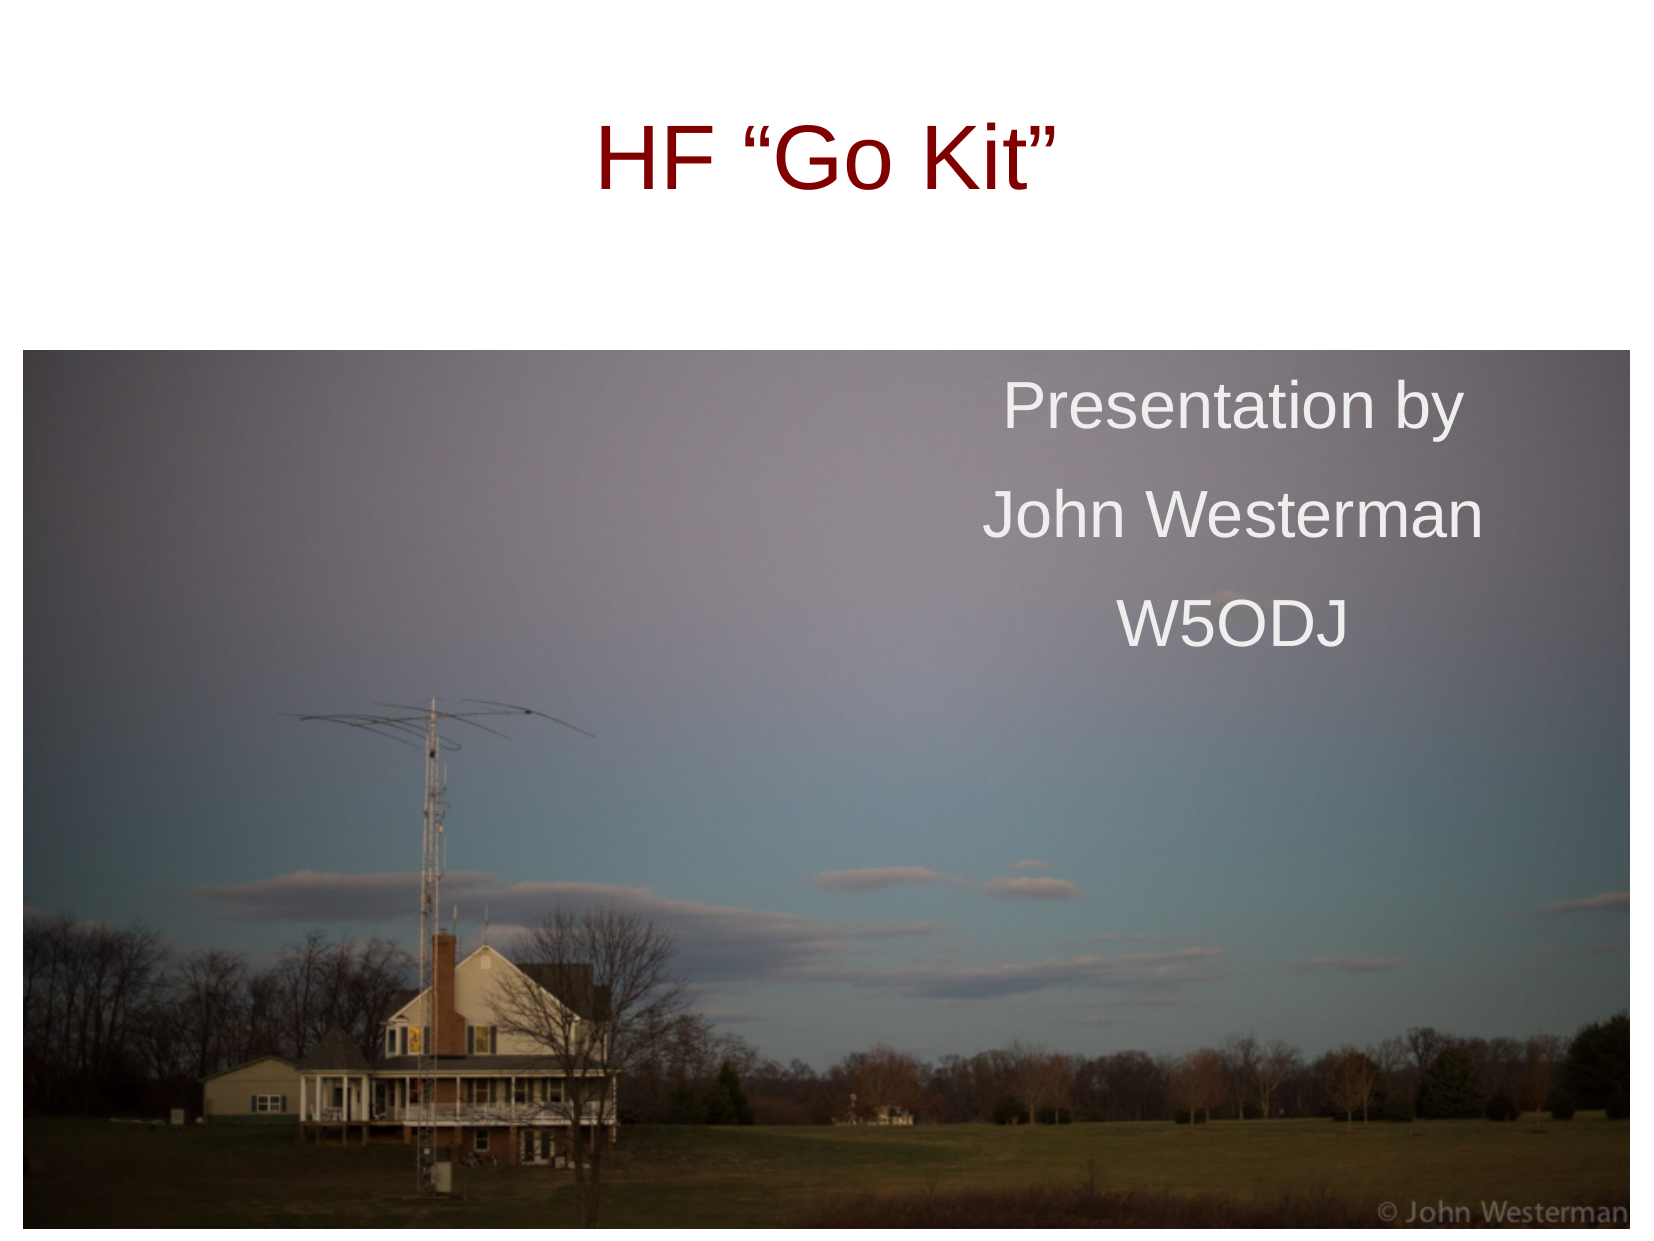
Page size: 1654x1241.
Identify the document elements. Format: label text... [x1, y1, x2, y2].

subtitle Presentation by John Westerman W5ODJ [862, 331, 1606, 691]
picture [23, 350, 1630, 1229]
title HF “Go Kit” [82, 49, 1571, 257]
